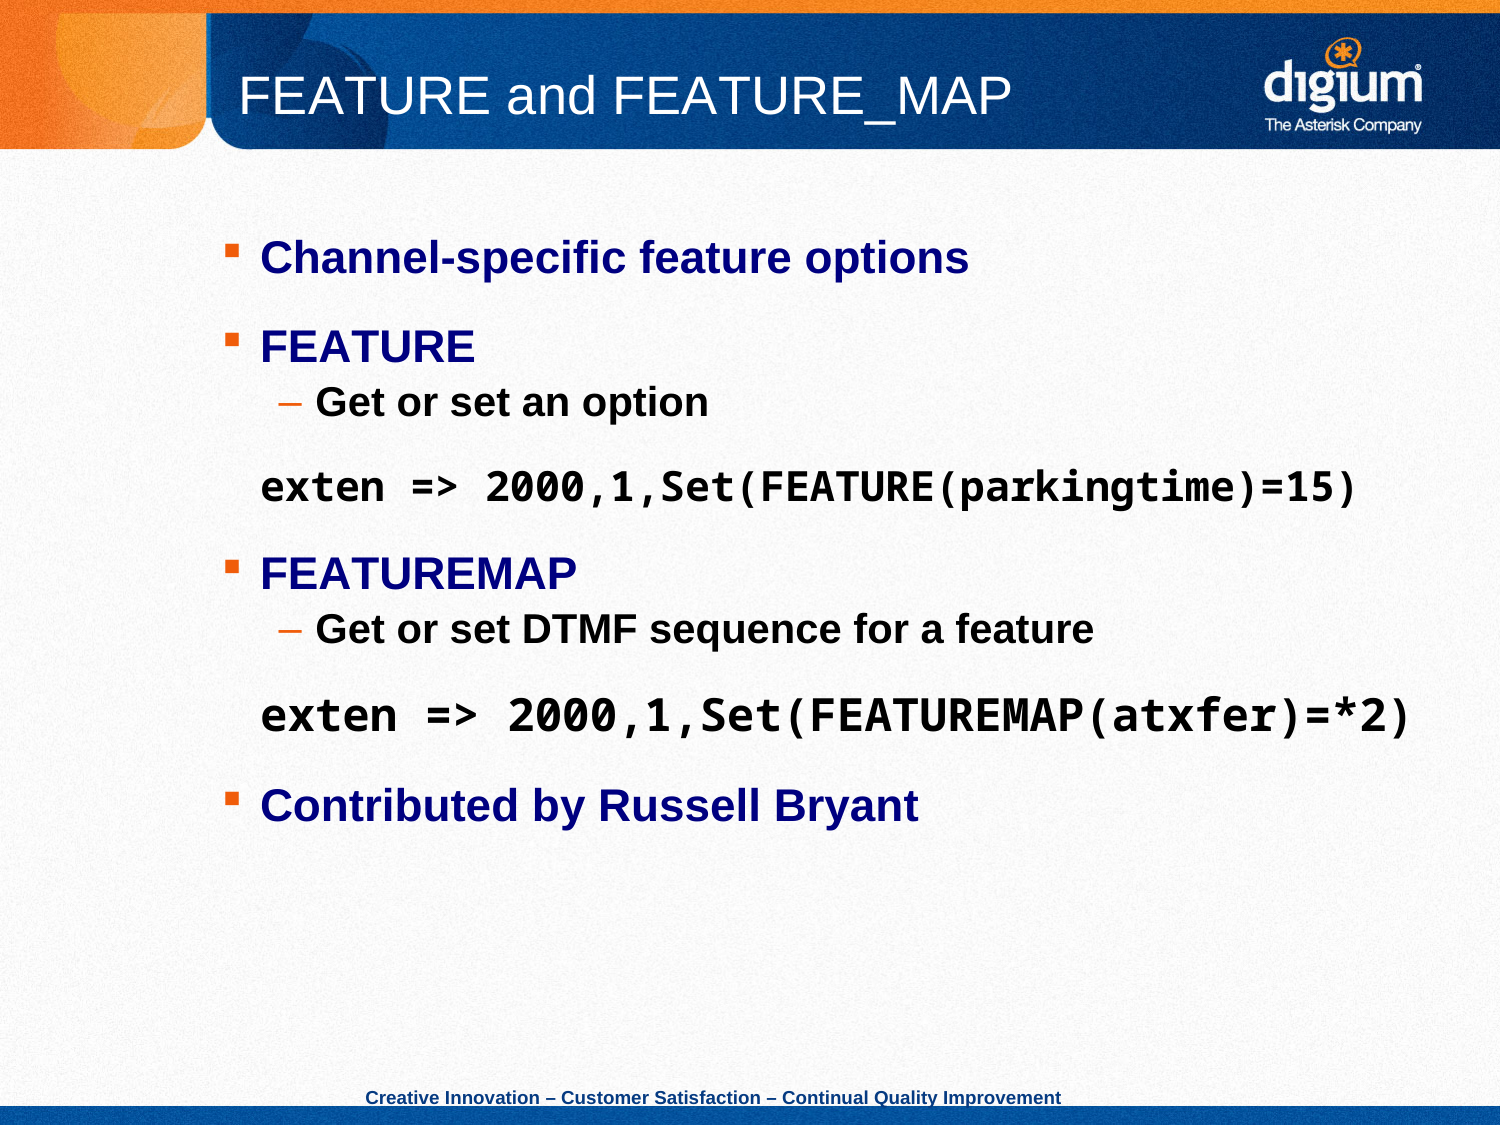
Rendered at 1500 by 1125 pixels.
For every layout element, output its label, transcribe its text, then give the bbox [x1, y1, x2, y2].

picture [0, 0, 1500, 1125]
title FEATURE and FEATURE_MAP [238, 27, 1243, 127]
list Channel-specific feature options FEATURE Get or set an option exten => 2000,1,Set(FEATURE(parkingtime)=15) FEATUREMAP Get or set DTMF sequence for a feature exten => 2000,1,Set(FEATUREMAP(atxfer)=*2) Contributed by Russell Bryant [206, 224, 1486, 967]
